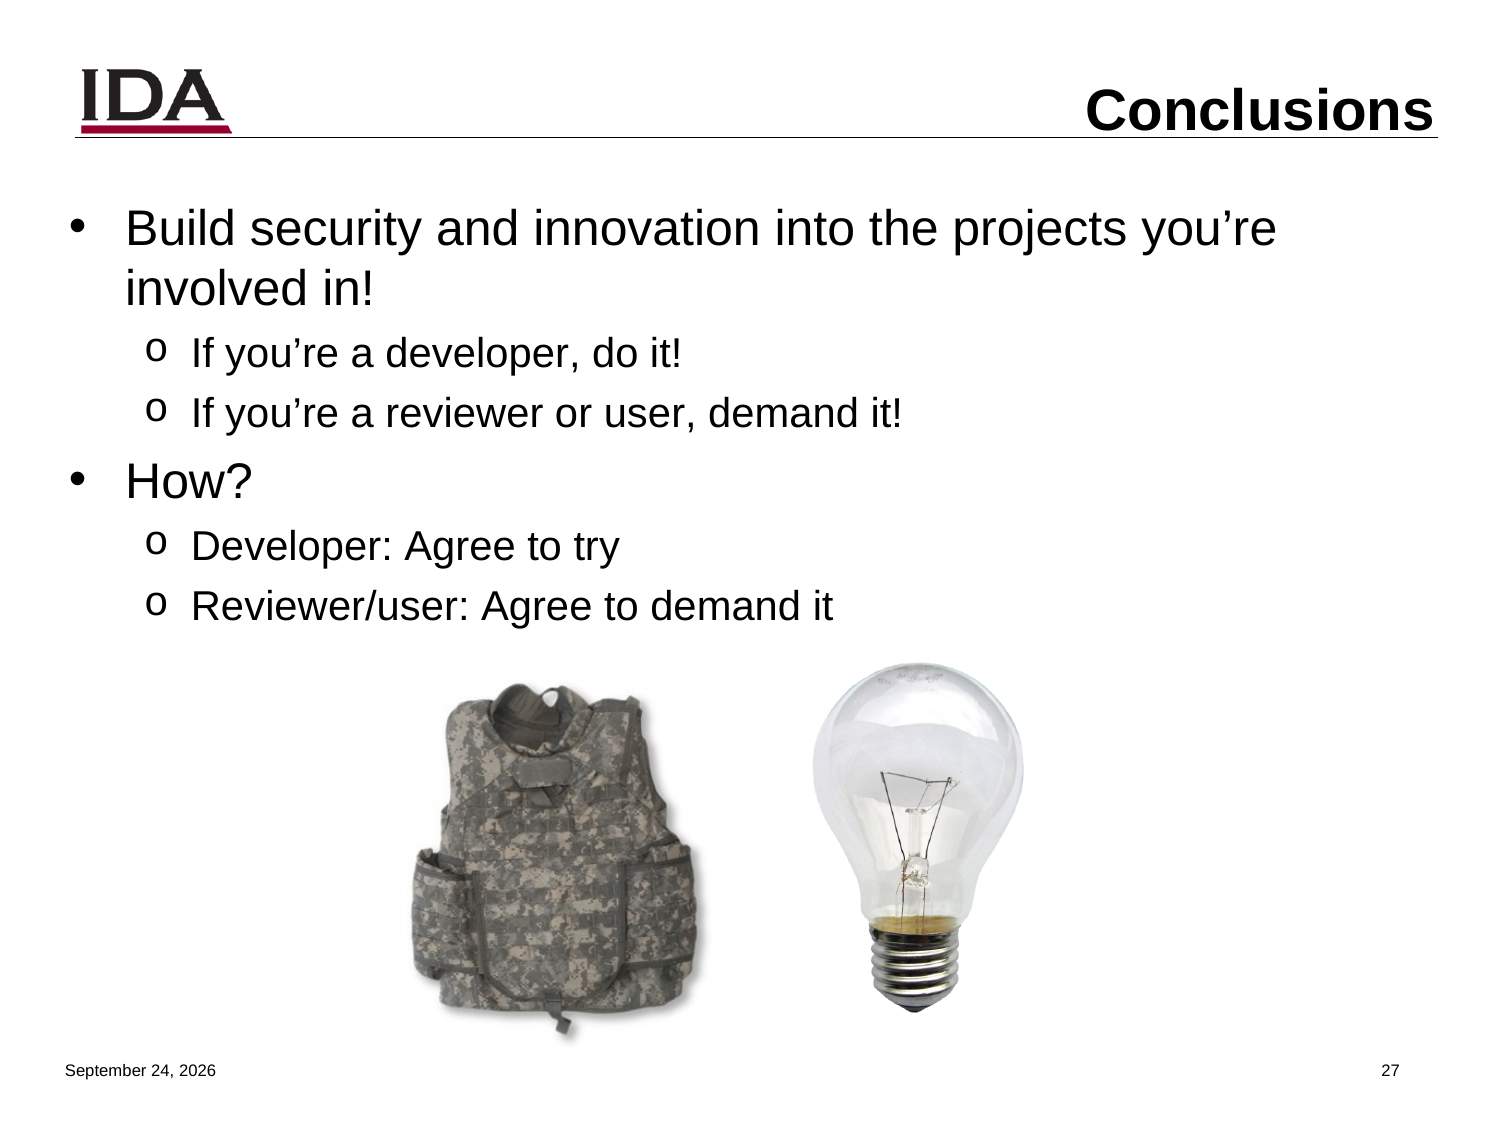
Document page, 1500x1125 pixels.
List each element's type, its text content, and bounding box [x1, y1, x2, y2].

text_box <number> [1102, 1012, 1415, 1088]
list Build security and innovation into the projects you’re involved in! If you’re a developer, do it! If you’re a reviewer or user, demand it! How? Developer: Agree to try Reviewer/user: Agree to demand it [53, 187, 1401, 1013]
picture [399, 662, 726, 1050]
picture [77, 65, 233, 138]
text_box November 9, 2011 [49, 1012, 363, 1088]
picture [812, 662, 1024, 1013]
title Conclusions [425, 64, 1450, 150]
